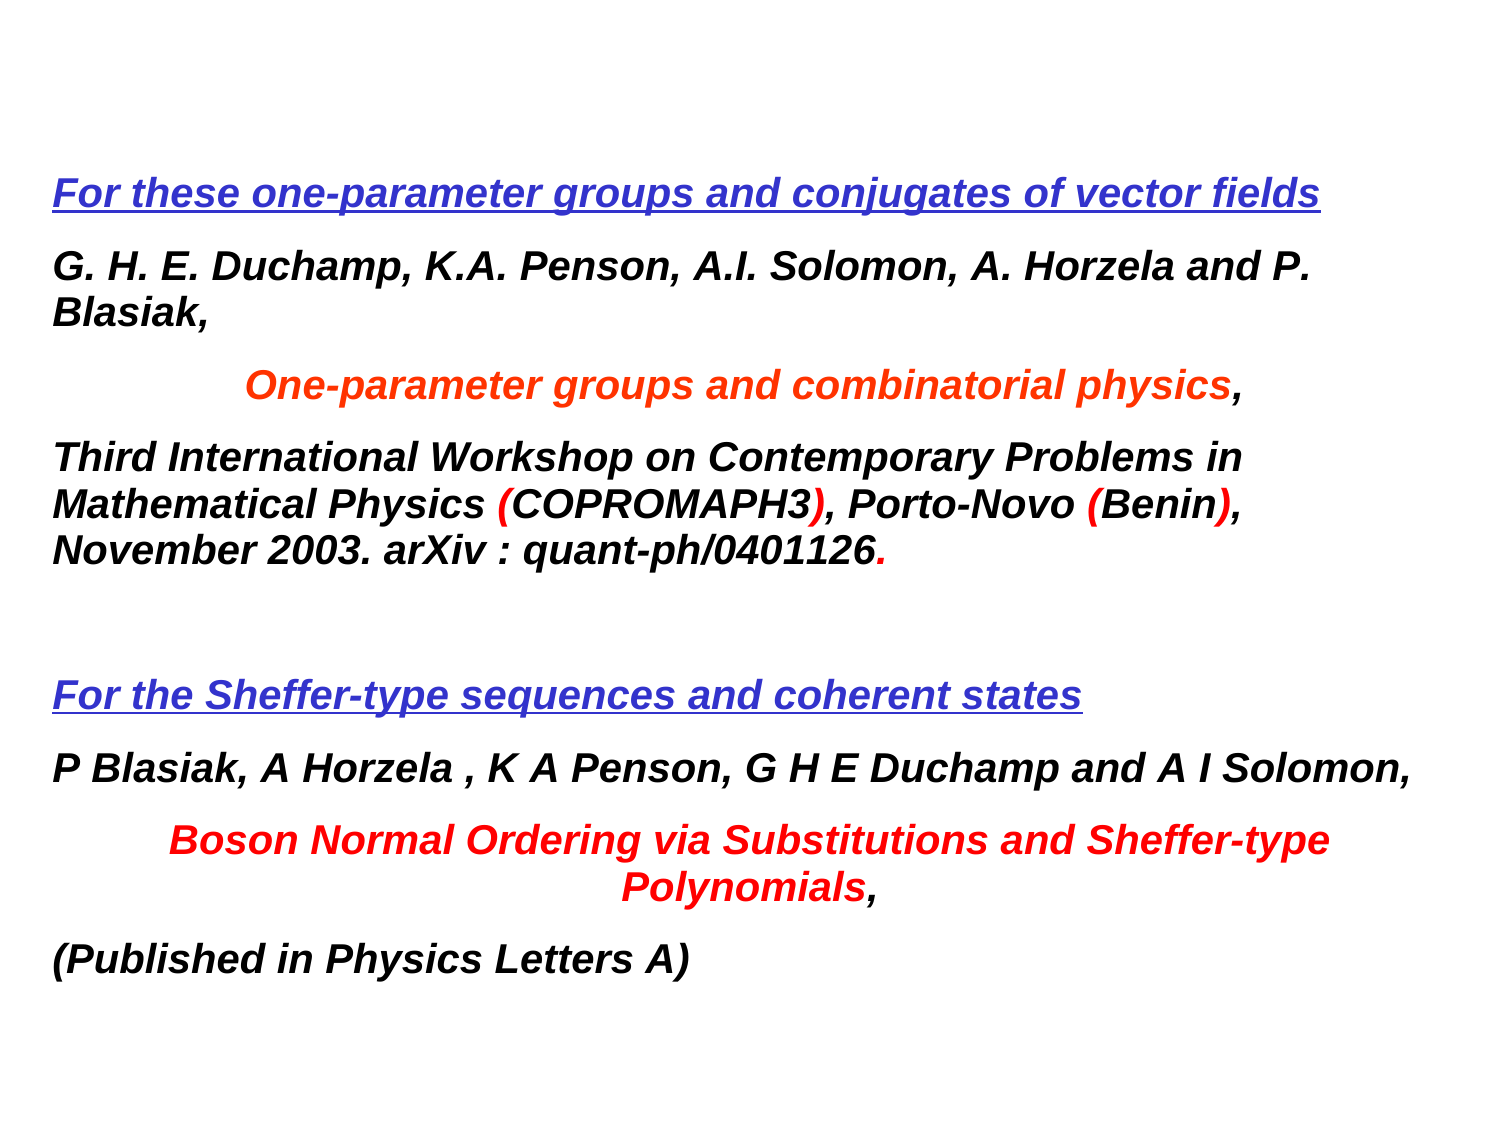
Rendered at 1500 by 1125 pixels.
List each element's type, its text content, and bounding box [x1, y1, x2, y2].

text_box For these one-parameter groups and conjugates of vector fields G. H. E. Duchamp, K.A. Penson, A.I. Solomon, A. Horzela and P. Blasiak, One-parameter groups and combinatorial physics, Third International Workshop on Contemporary Problems in Mathematical Physics (COPROMAPH3), Porto-Novo (Benin), November 2003. arXiv : quant-ph/0401126. For the Sheffer-type sequences and coherent states P Blasiak, A Horzela , K A Penson, G H E Duchamp and A I Solomon, Boson Normal Ordering via Substitutions and Sheffer-type Polynomials, (Published in Physics Letters A) [37, 162, 1463, 991]
